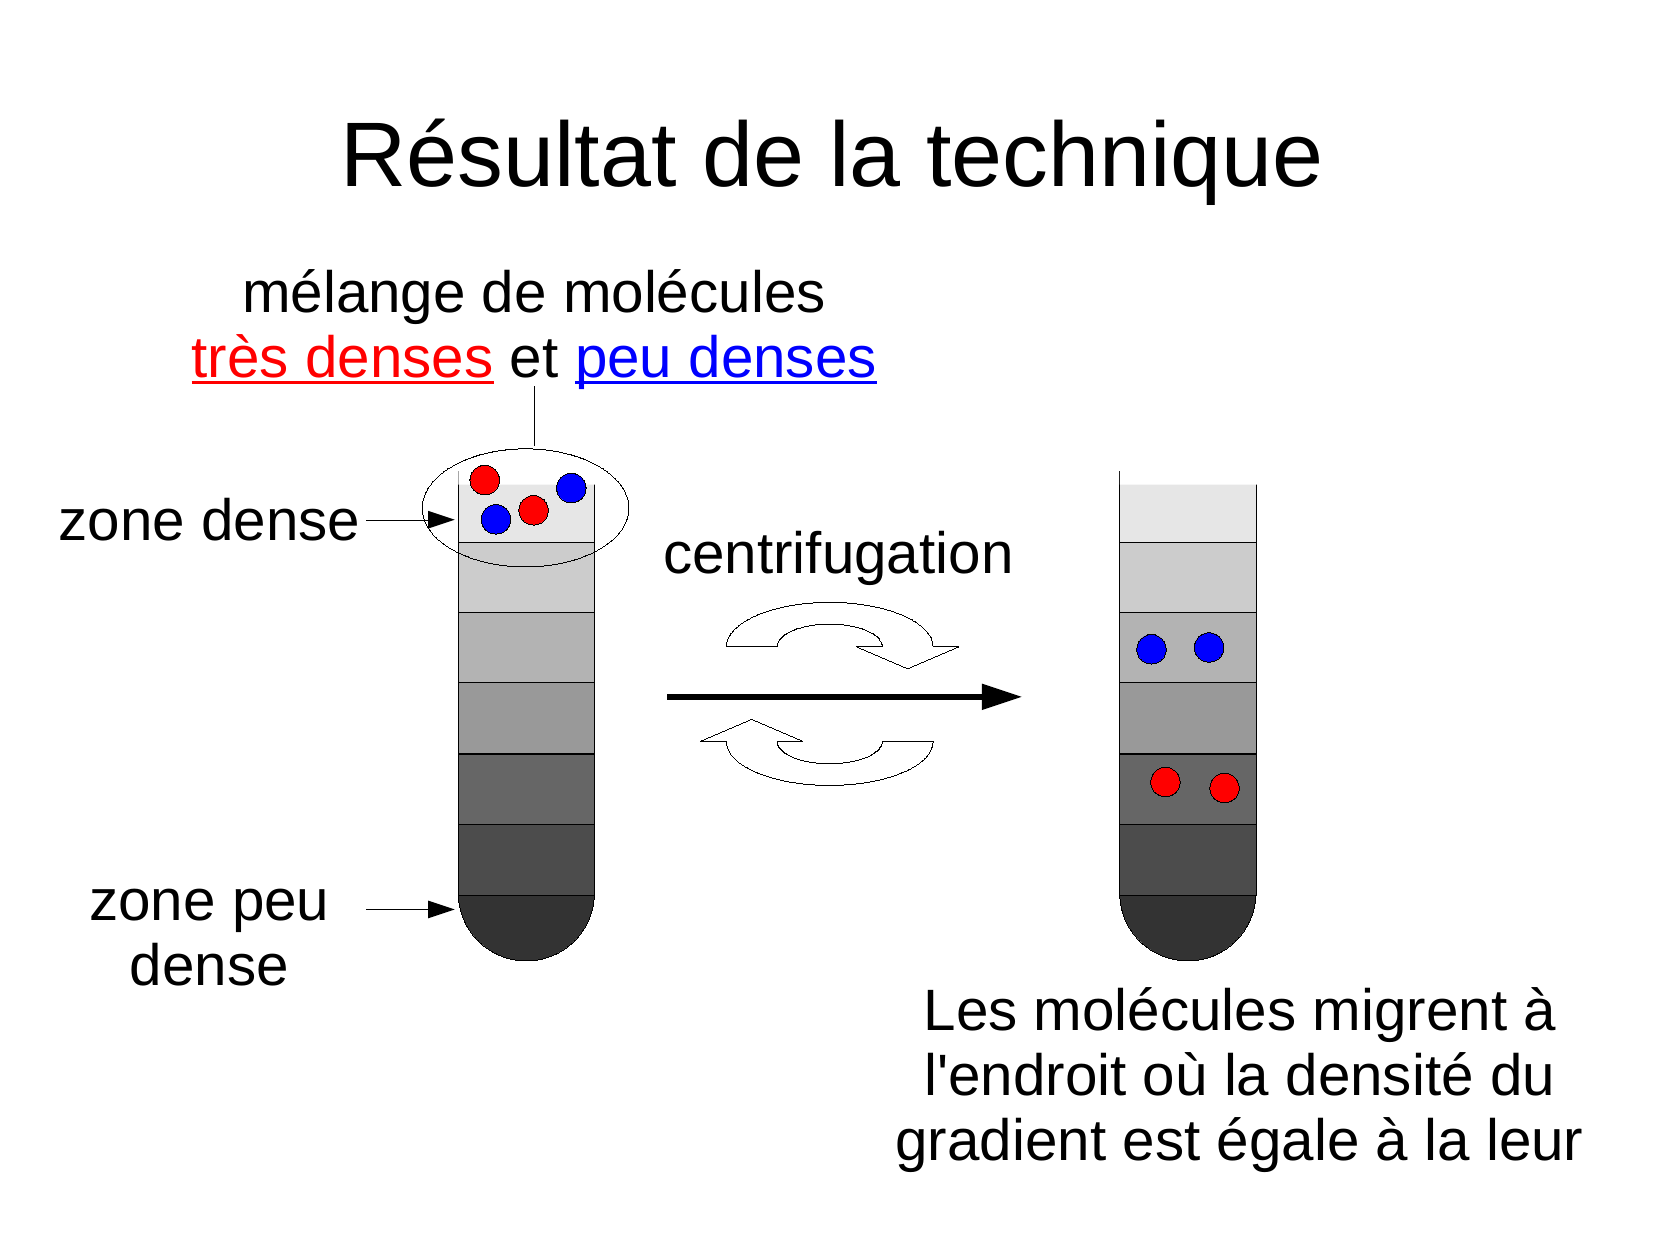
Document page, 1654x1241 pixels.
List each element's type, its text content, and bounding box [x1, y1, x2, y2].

title centrifugation [617, 504, 1061, 603]
text_box [458, 460, 598, 961]
title zone peu dense [47, 868, 373, 998]
title Les molécules migrent à l'endroit où la densité du gradient est égale à la leur [856, 977, 1625, 1173]
text_box [1119, 460, 1260, 961]
title zone dense [47, 460, 373, 579]
title mélange de molécules très denses et peu denses [165, 260, 904, 390]
title Résultat de la technique [88, 59, 1577, 252]
